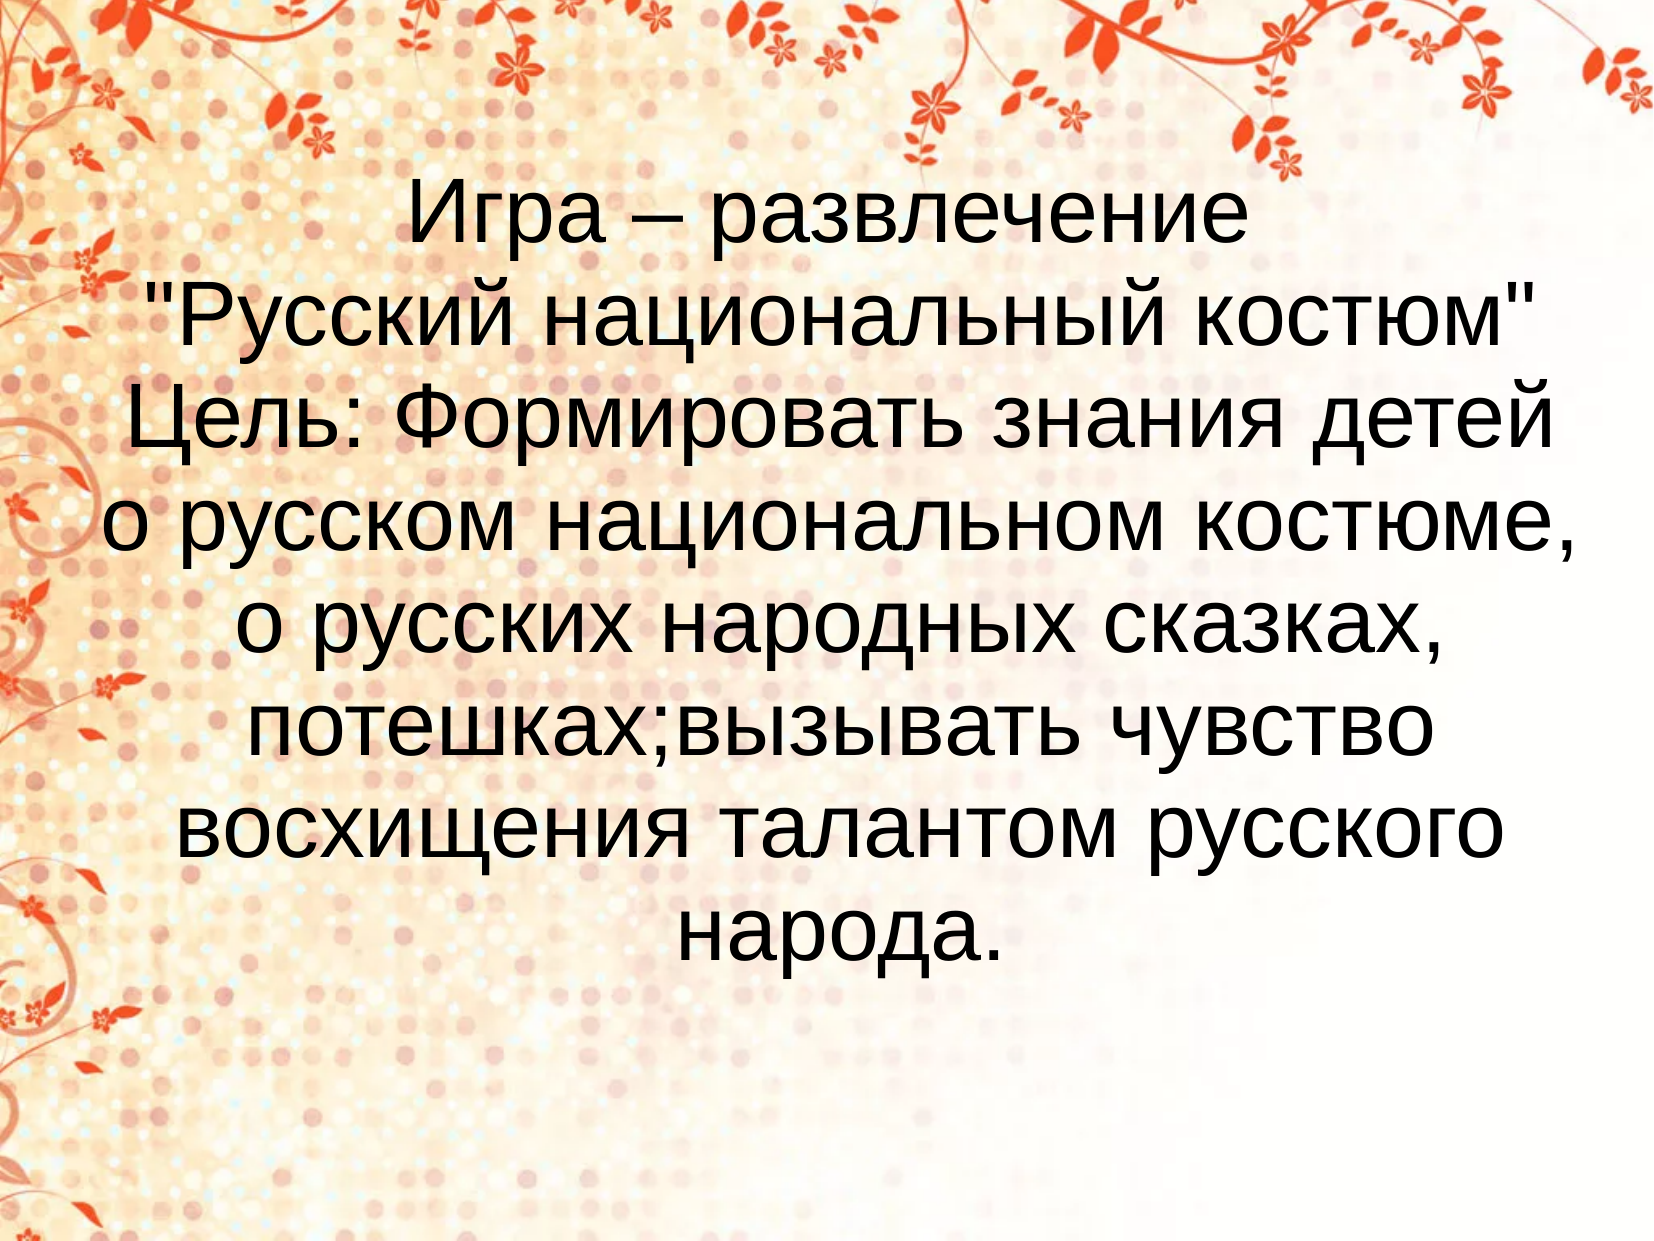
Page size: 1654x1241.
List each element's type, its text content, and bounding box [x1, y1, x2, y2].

picture [0, 0, 1654, 1241]
title Игра – развлечение "Русский национальный костюм" Цель: Формировать знания детей о русском национальном костюме, о русских народных сказках, потешках;вызывать чувство восхищения талантом русского народа. [88, 0, 1595, 1152]
